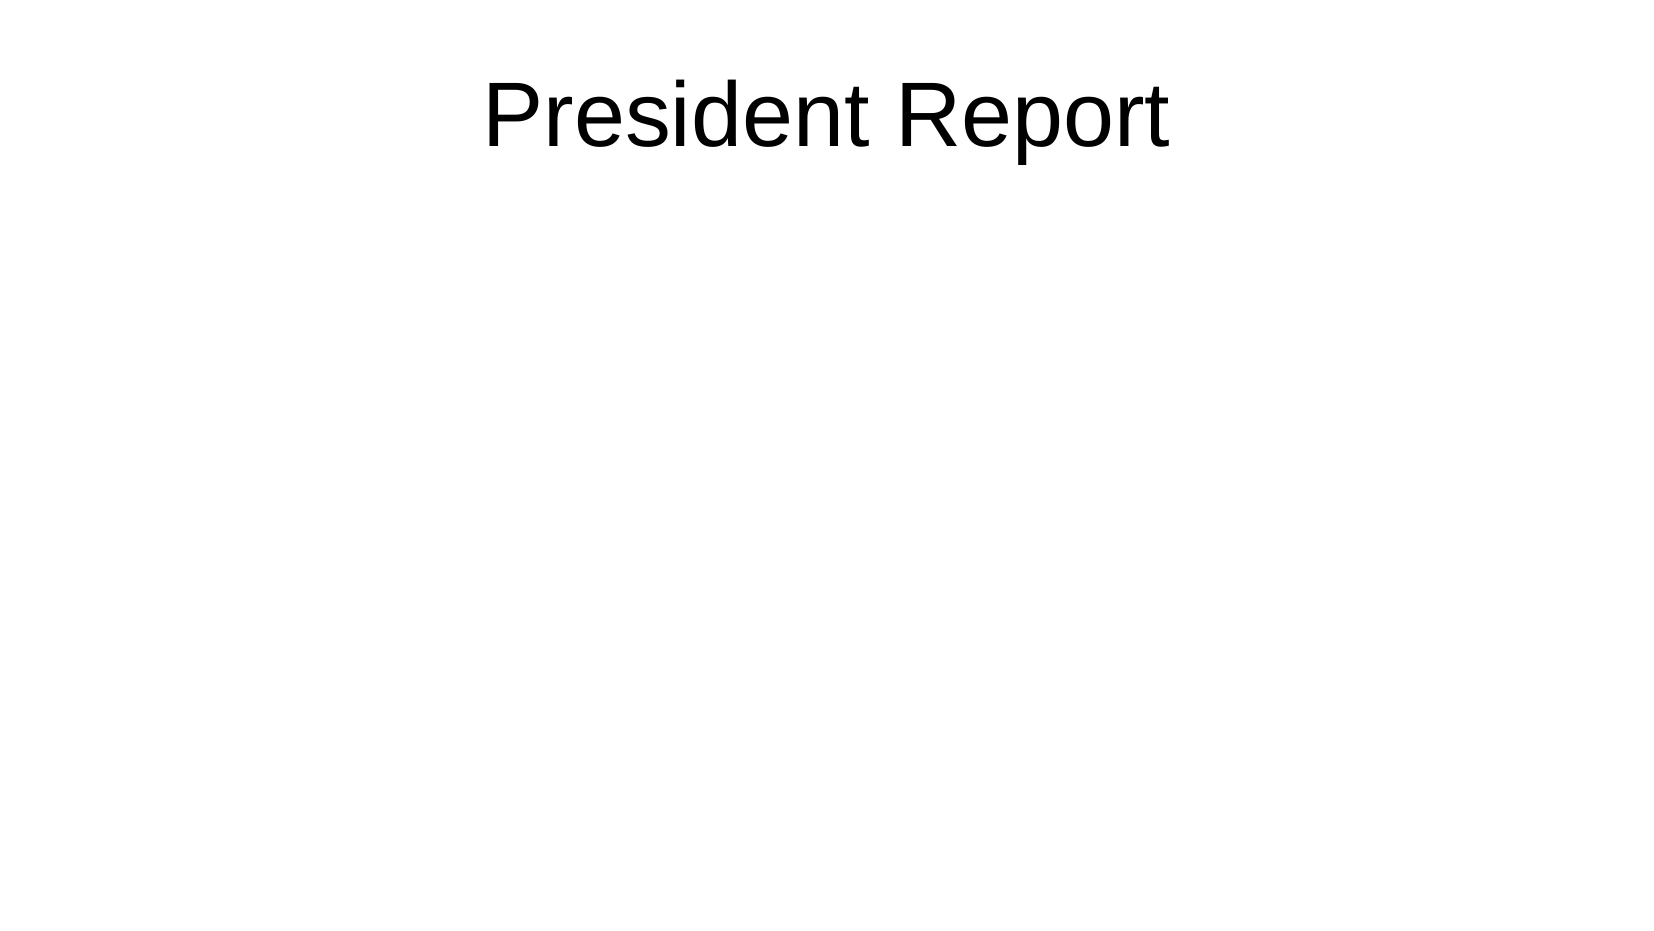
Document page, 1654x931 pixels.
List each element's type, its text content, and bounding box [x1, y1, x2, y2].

title President Report [82, 37, 1571, 193]
